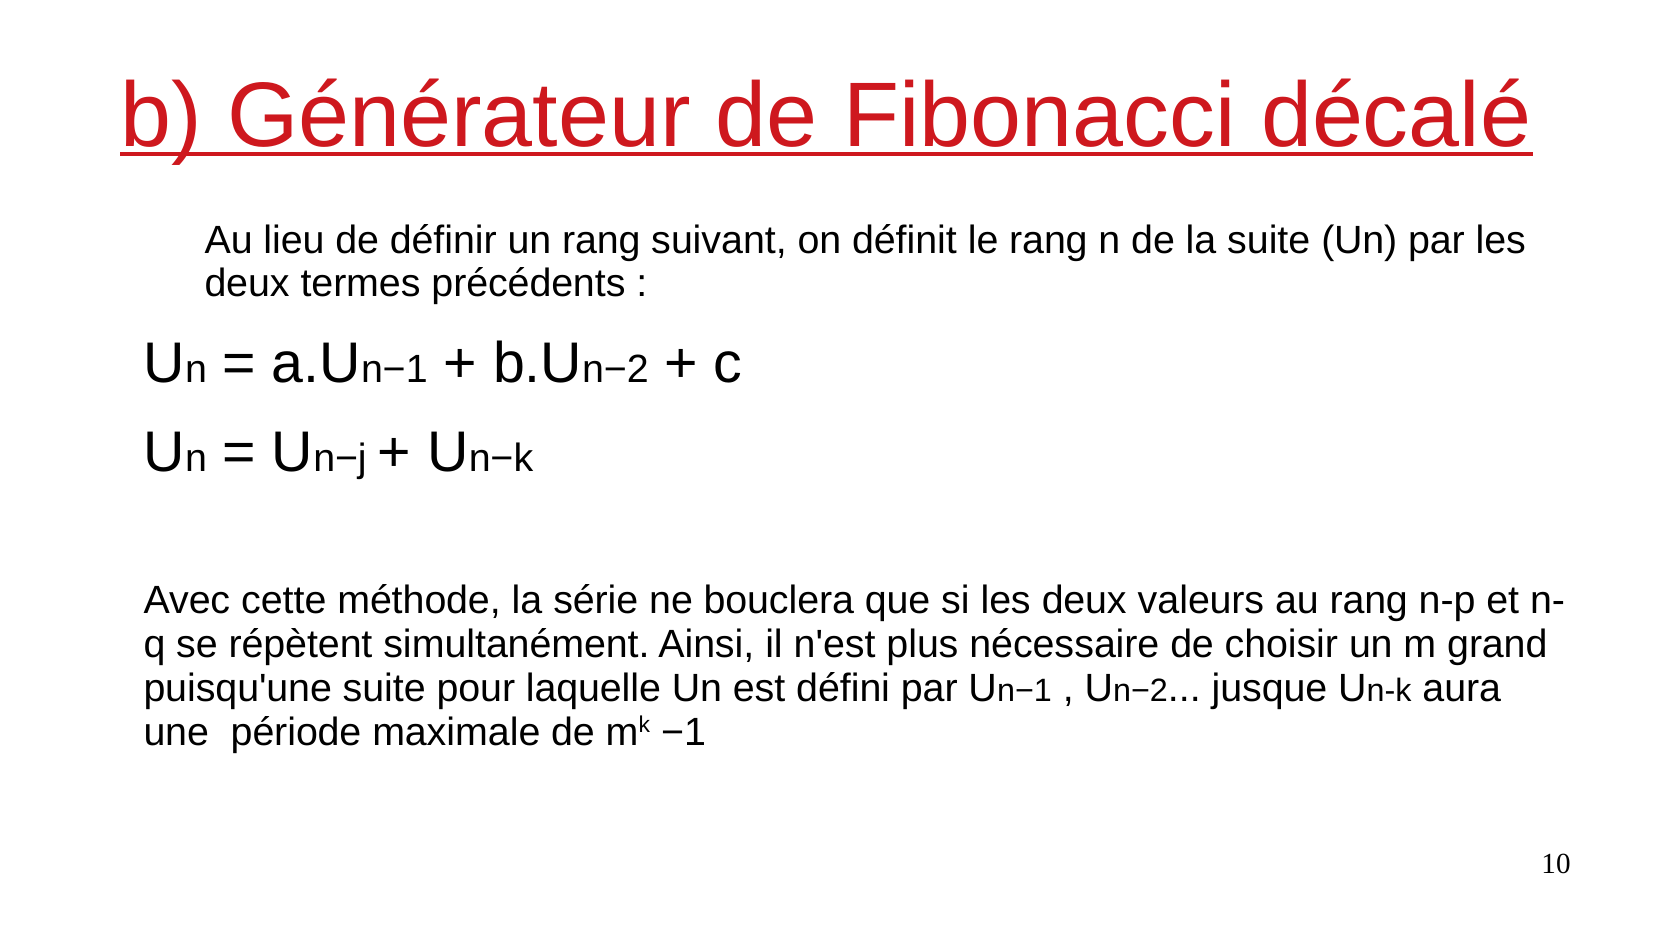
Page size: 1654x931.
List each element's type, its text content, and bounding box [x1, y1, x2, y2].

title b) Générateur de Fibonacci décalé [82, 37, 1571, 193]
list Au lieu de définir un rang suivant, on définit le rang n de la suite (Un) par les deux termes précédents : Un = a.Un−1 + b.Un−2 + c Un = Un−j + Un−k Avec cette méthode, la série ne bouclera que si les deux valeurs au rang n-p et n-q se répètent simultanément. Ainsi, il n'est plus nécessaire de choisir un m grand puisqu'une suite pour laquelle Un est défini par Un−1 , Un−2... jusque Un-k aura une période maximale de mk −1 [82, 217, 1571, 758]
